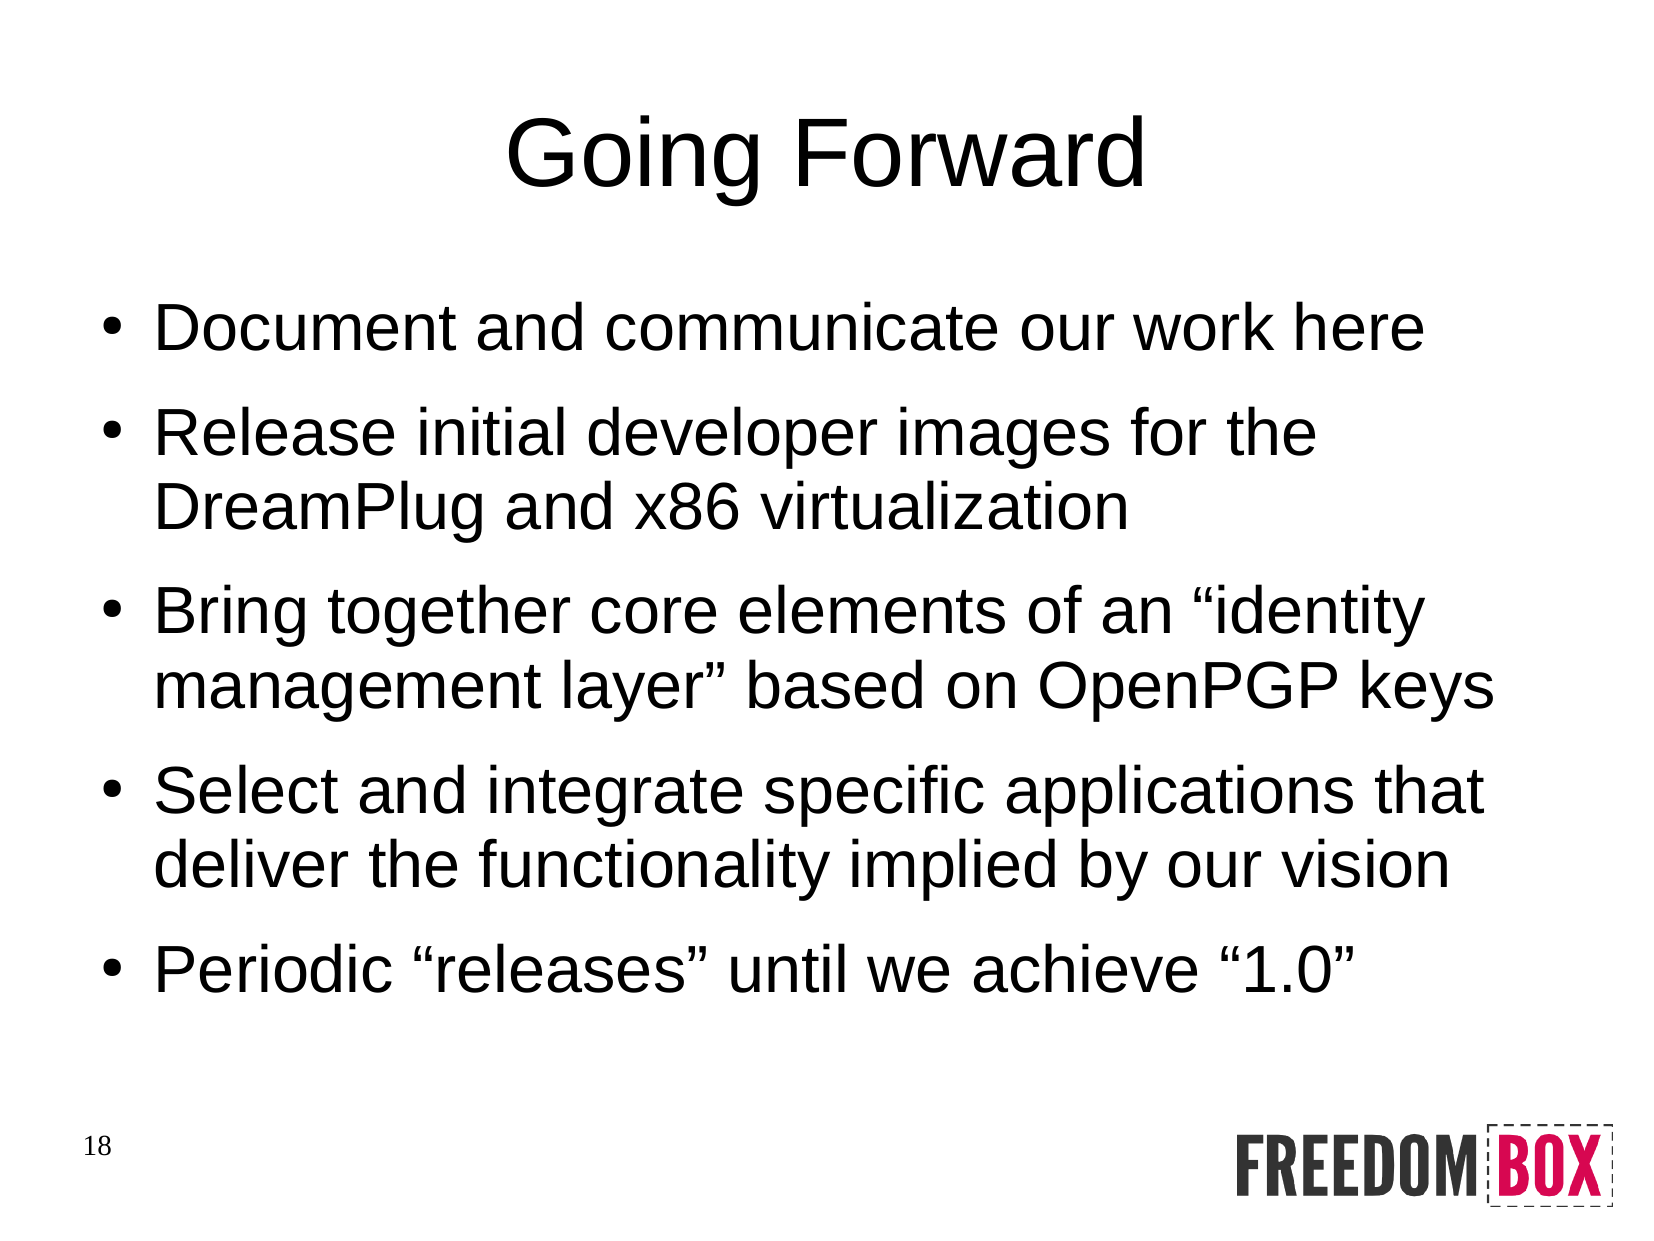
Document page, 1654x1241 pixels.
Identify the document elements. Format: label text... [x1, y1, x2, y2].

list Document and communicate our work here Release initial developer images for the DreamPlug and x86 virtualization Bring together core elements of an “identity management layer” based on OpenPGP keys Select and integrate specific applications that deliver the functionality implied by our vision Periodic “releases” until we achieve “1.0” [82, 290, 1571, 1109]
title Going Forward [82, 49, 1571, 257]
picture [1237, 1124, 1613, 1207]
